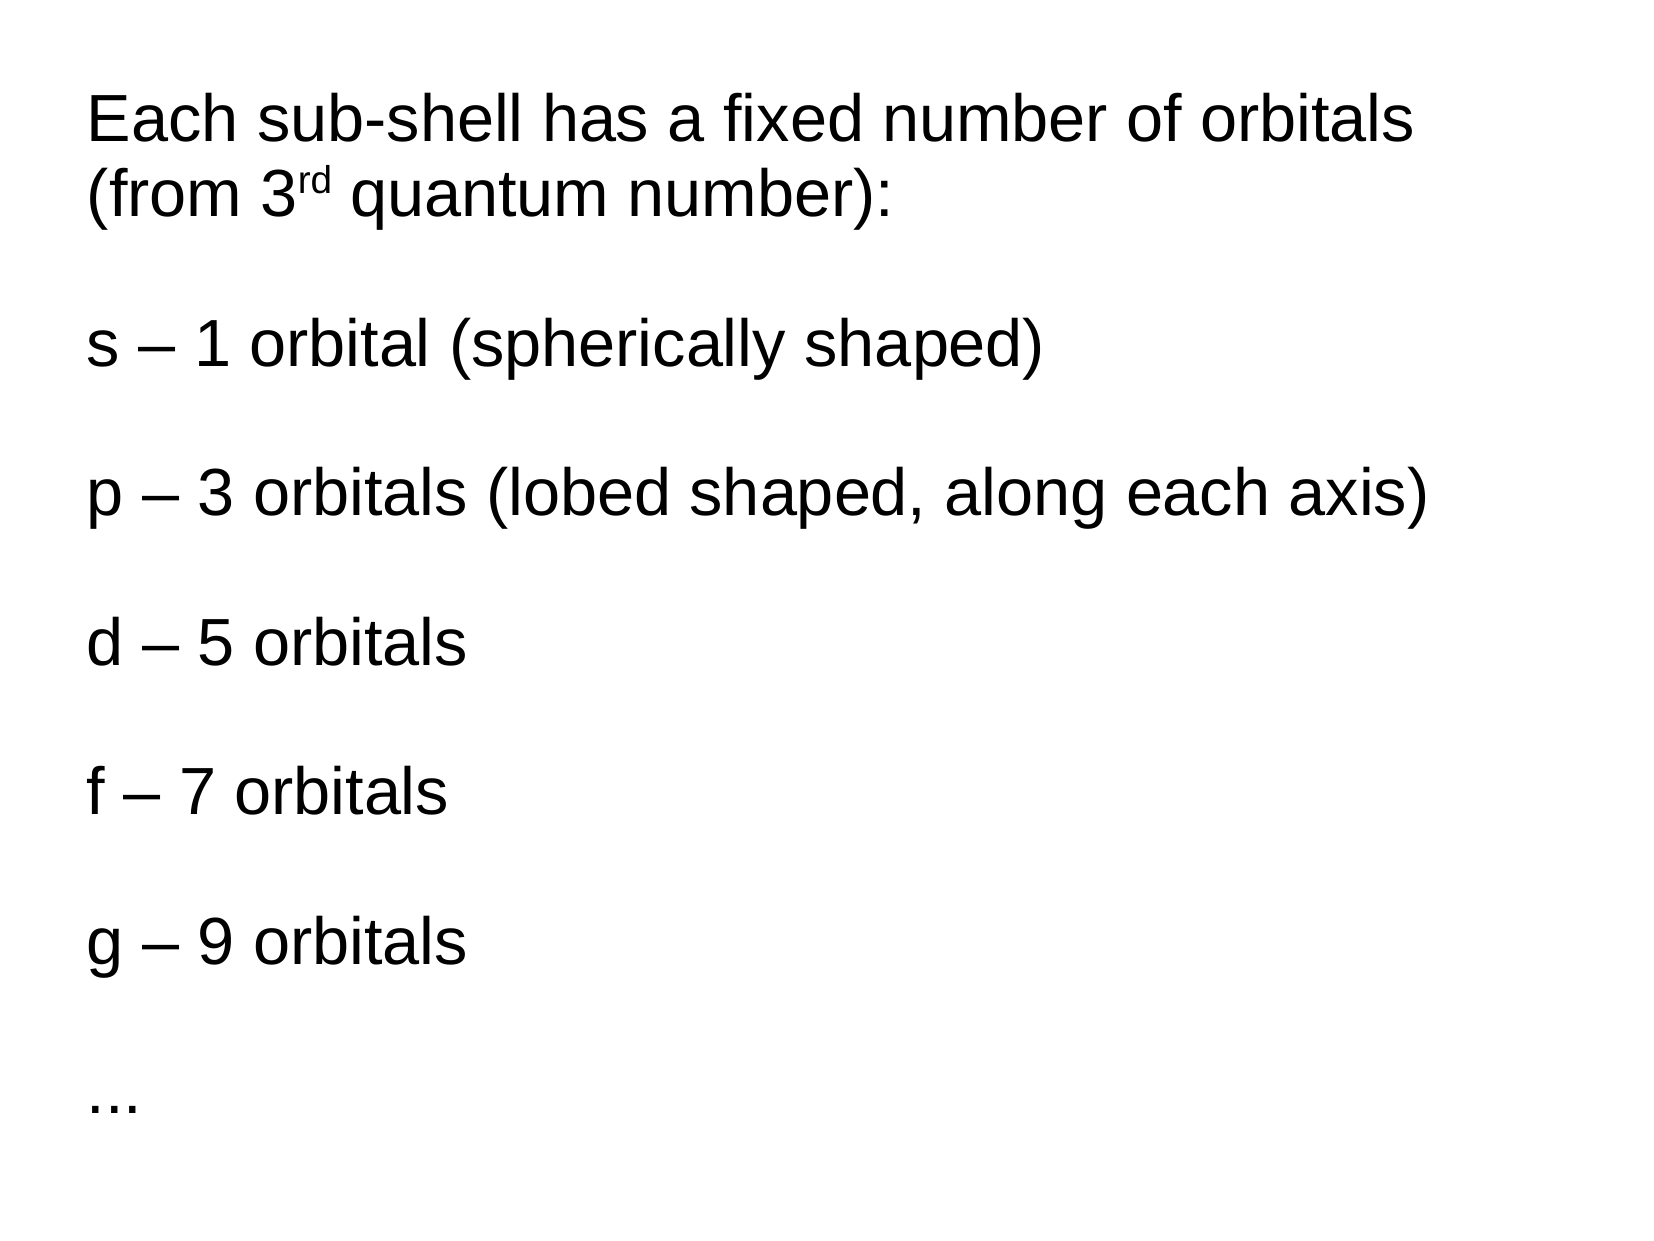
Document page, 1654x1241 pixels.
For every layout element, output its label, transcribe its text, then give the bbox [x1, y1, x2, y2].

subtitle Each sub-shell has a fixed number of orbitals (from 3rd quantum number): s – 1 orbital (spherically shaped) p – 3 orbitals (lobed shaped, along each axis) d – 5 orbitals f – 7 orbitals g – 9 orbitals ... [86, 75, 1576, 1135]
